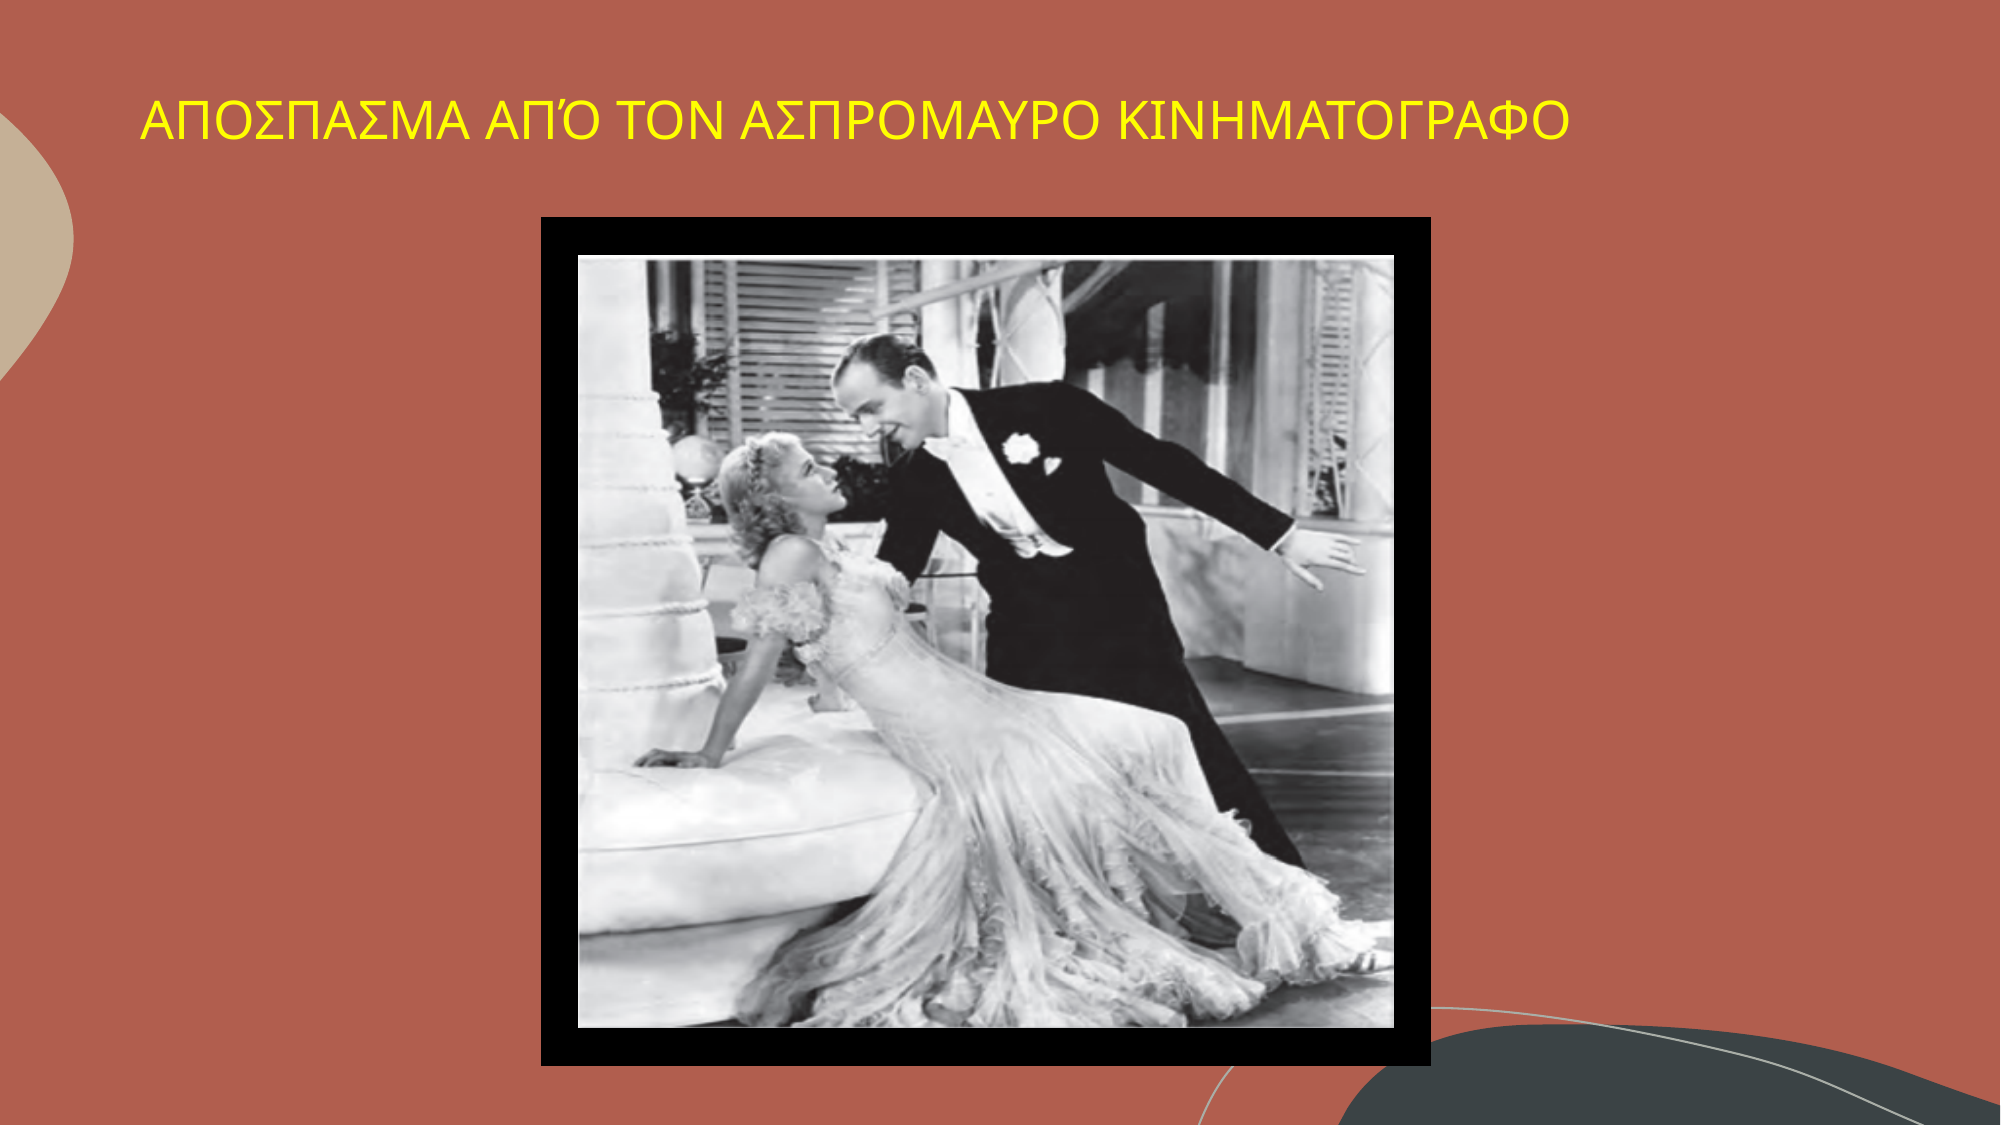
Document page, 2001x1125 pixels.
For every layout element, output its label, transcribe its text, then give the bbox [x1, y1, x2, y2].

title ΑΠΟΣΠΑΣΜΑ ΑΠΌ ΤΟΝ ΑΣΠΡΟΜΑΥΡΟ ΚΙΝΗΜΑΤΟΓΡΑΦΟ [125, 68, 1876, 177]
picture [578, 254, 1394, 1029]
